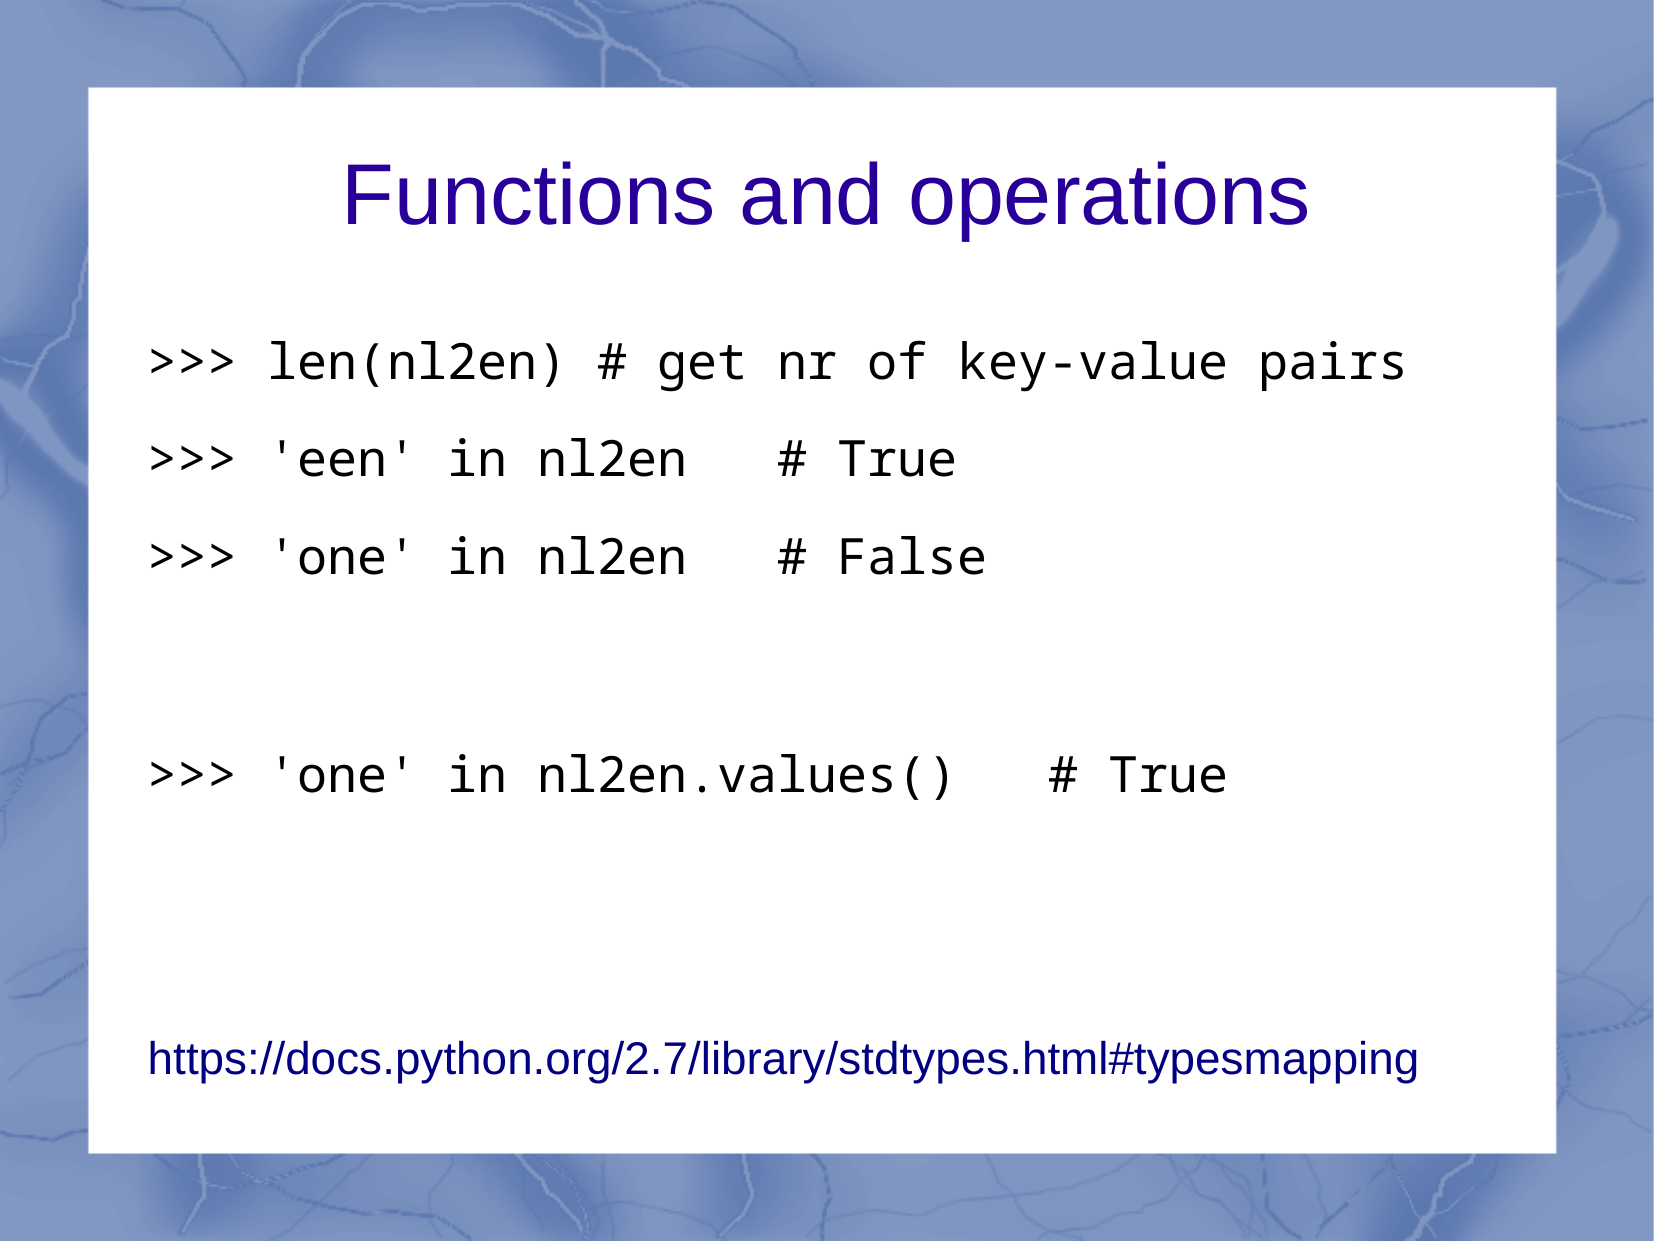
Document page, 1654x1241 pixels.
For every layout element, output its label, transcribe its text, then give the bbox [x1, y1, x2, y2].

title Functions and operations [118, 90, 1536, 298]
list >>> len(nl2en) # get nr of key-value pairs >>> 'een' in nl2en # True >>> 'one' in nl2en # False >>> 'one' in nl2en.values() # True https://docs.python.org/2.7/library/stdtypes.html#typesmapping [147, 325, 1506, 1045]
picture [0, 0, 1654, 1241]
